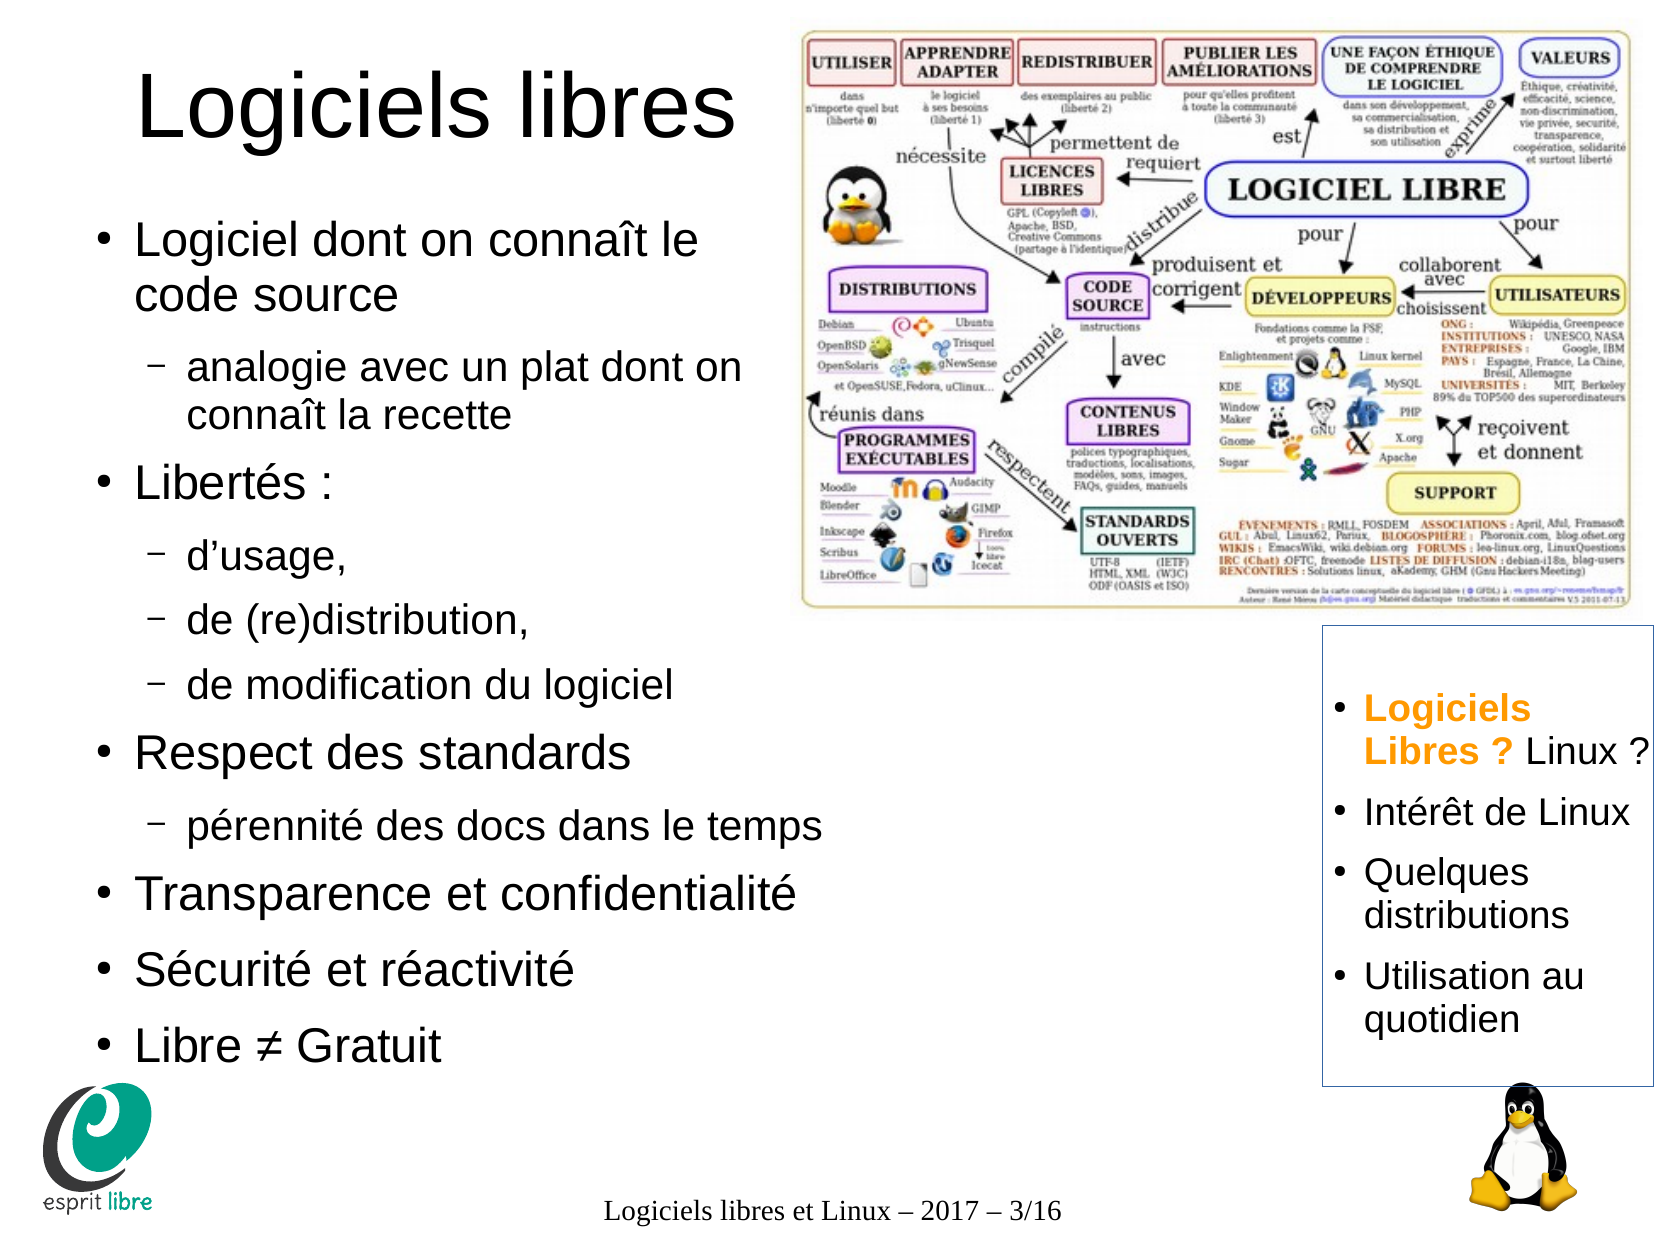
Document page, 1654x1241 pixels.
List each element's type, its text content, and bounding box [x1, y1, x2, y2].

list Logiciels Libres ? Linux ? Intérêt de Linux Quelques distributions Utilisation au quotidien [1322, 625, 1654, 1087]
picture [790, 17, 1643, 621]
list Logiciel dont on connaît le code source analogie avec un plat dont on connaît la recette Libertés : d’usage, de (re)distribution, de modification du logiciel Respect des standards pérennité des docs dans le temps Transparence et confidentialité Sécurité et réactivité Libre ≠ Gratuit [82, 212, 1288, 1075]
picture [1462, 1087, 1583, 1217]
title Logiciels libres [82, 2, 791, 210]
